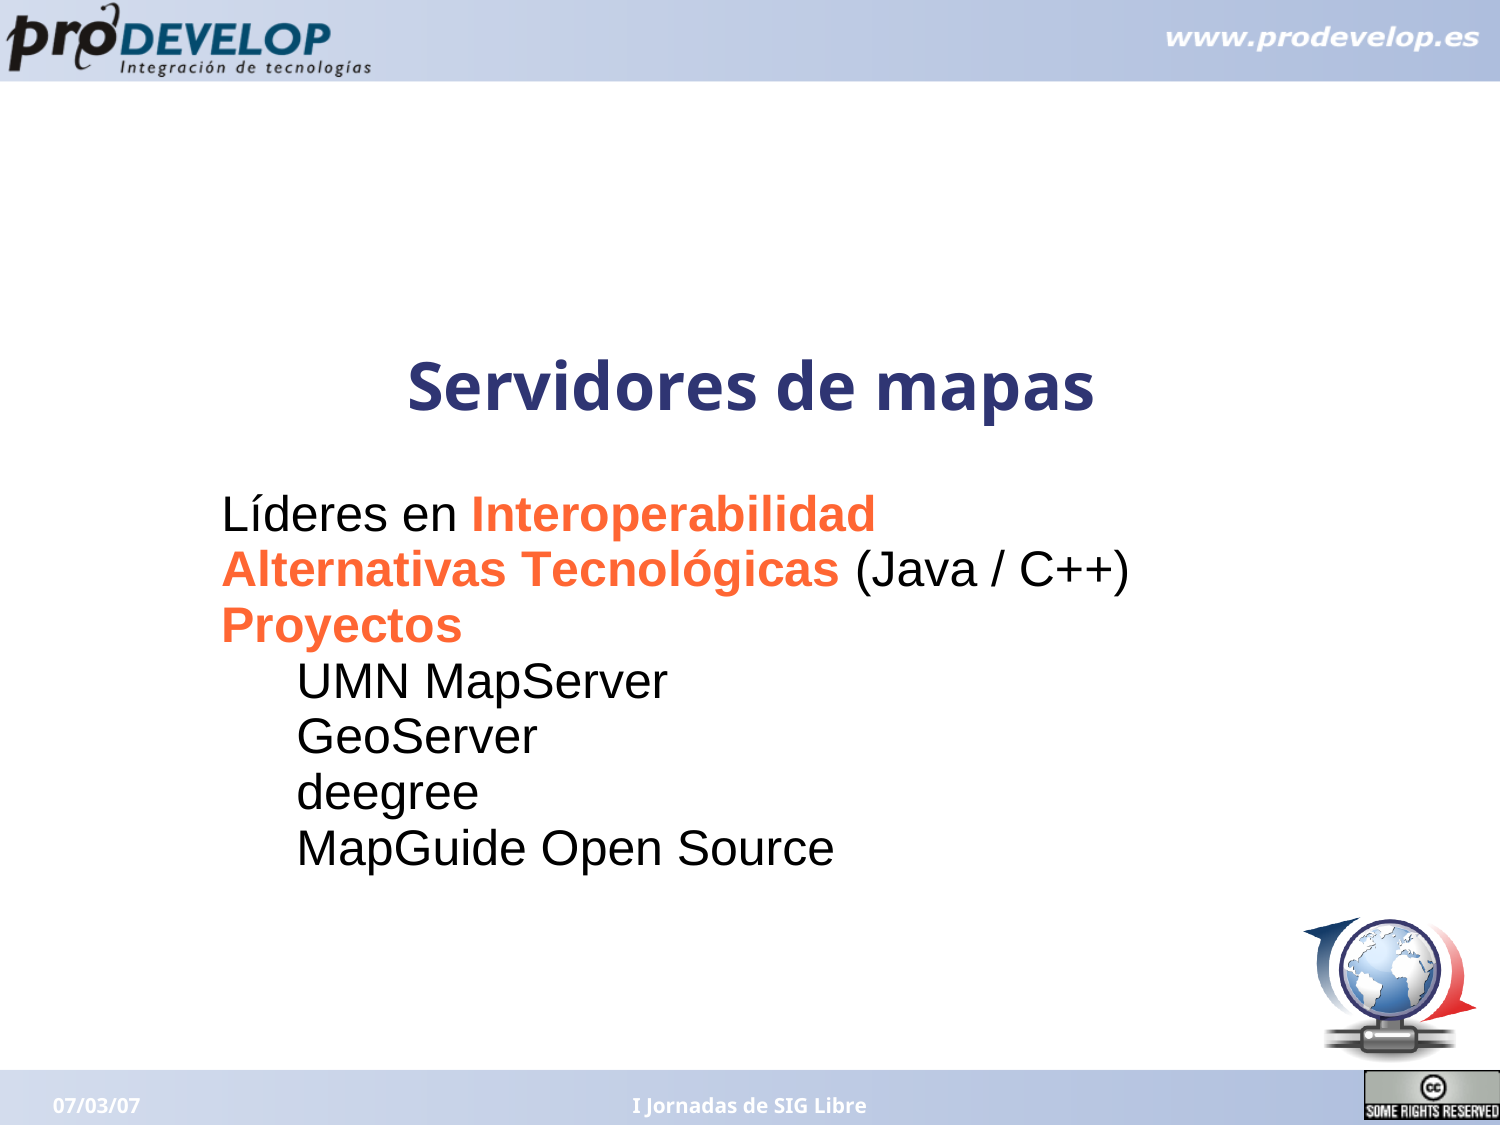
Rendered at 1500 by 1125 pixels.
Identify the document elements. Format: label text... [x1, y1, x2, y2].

picture [0, 0, 1500, 1125]
text_box Líderes en Interoperabilidad Alternativas Tecnológicas (Java / C++) Proyectos UMN MapServer GeoServer deegree MapGuide Open Source [206, 478, 1418, 888]
title Servidores de mapas [76, 290, 1427, 479]
